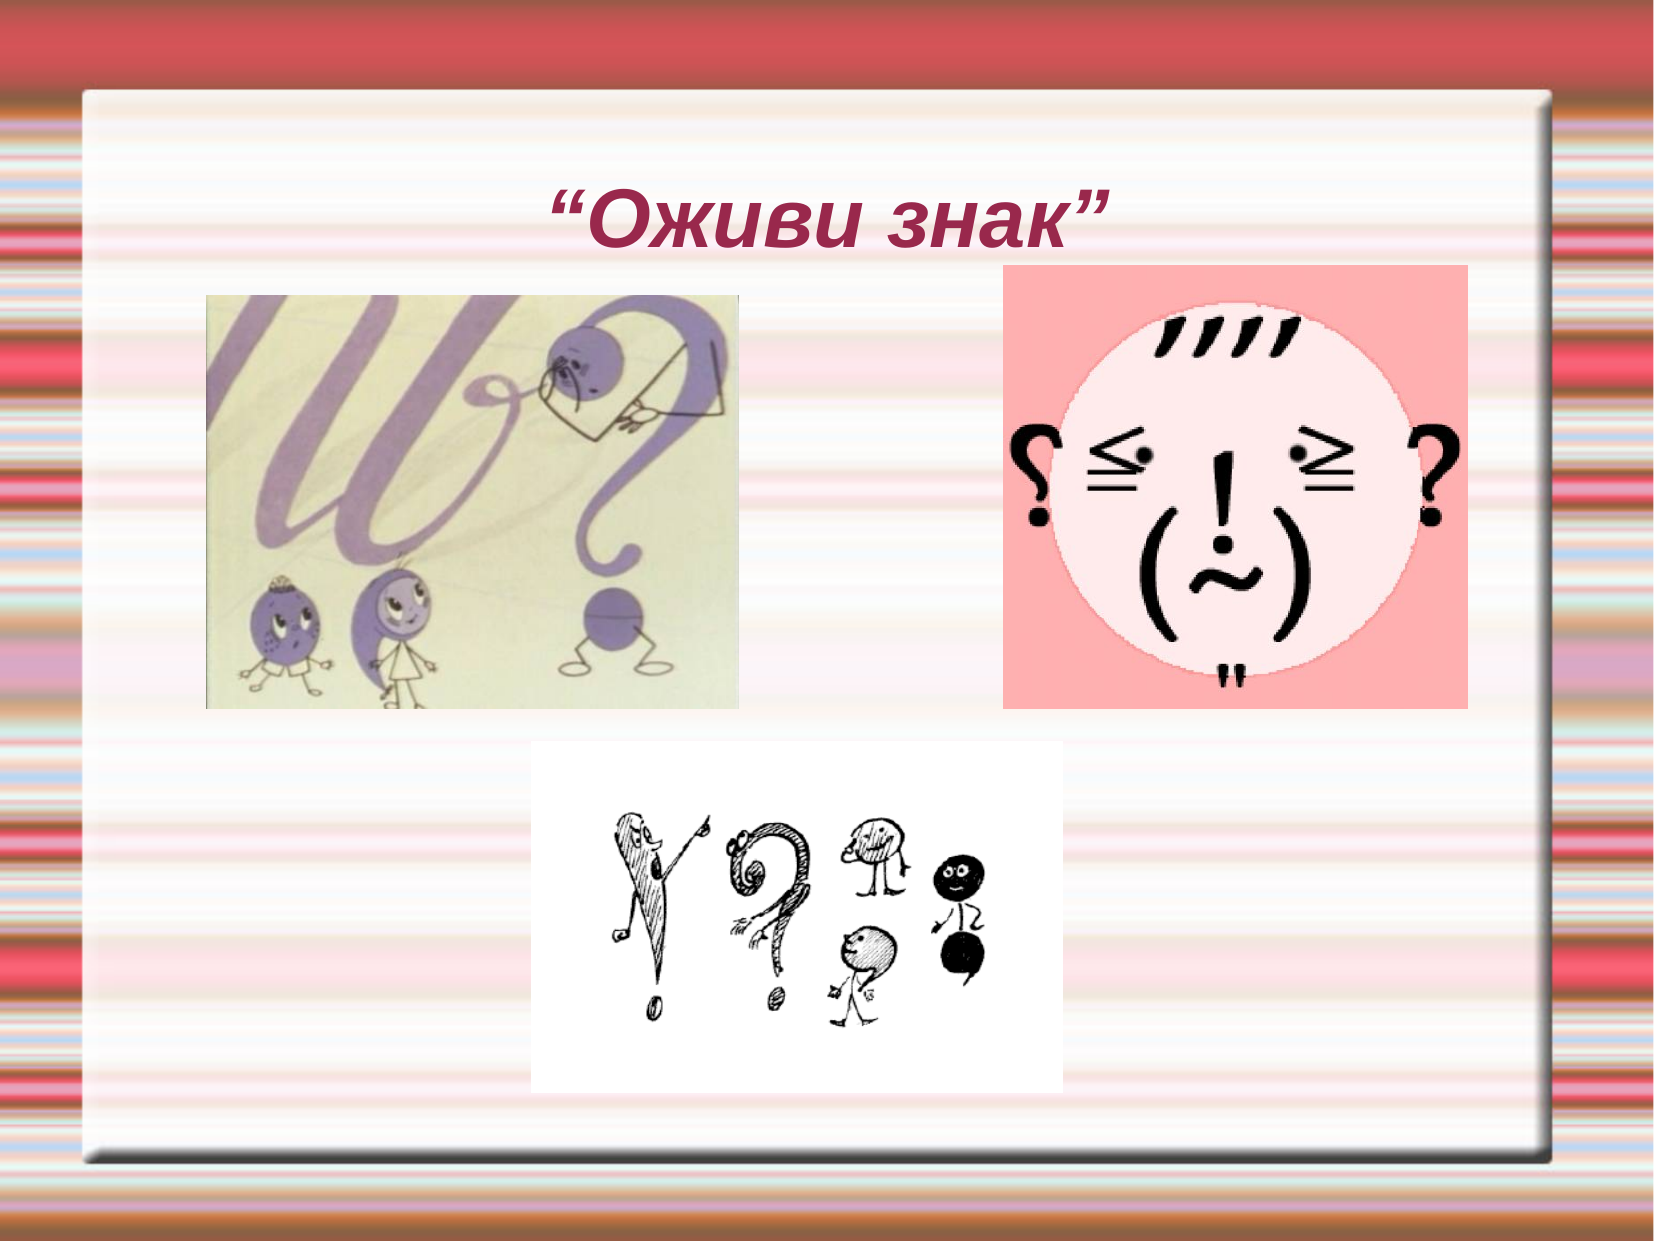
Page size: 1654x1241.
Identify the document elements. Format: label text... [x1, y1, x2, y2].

title “Оживи знак” [121, 114, 1534, 322]
picture [0, 0, 1654, 1241]
